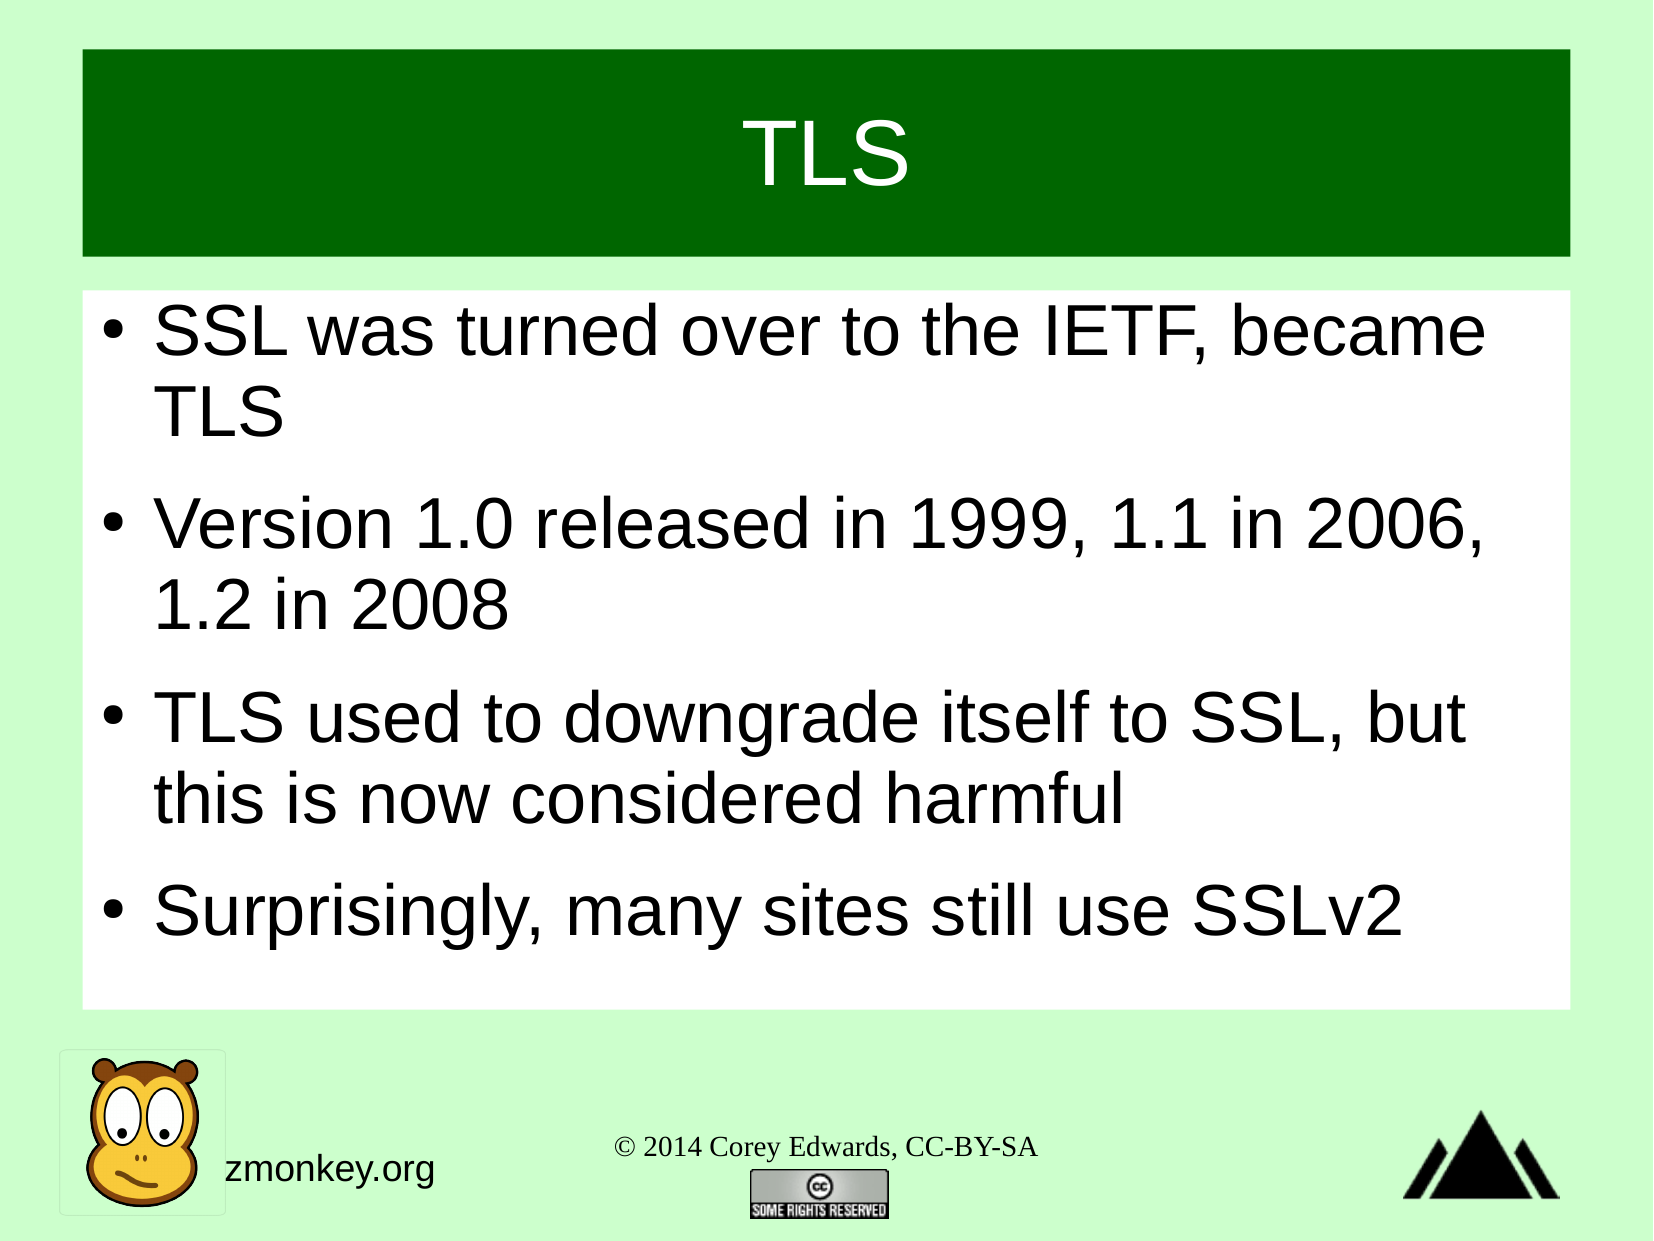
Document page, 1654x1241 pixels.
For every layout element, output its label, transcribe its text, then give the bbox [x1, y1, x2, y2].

picture [59, 1049, 226, 1216]
list SSL was turned over to the IETF, became TLS Version 1.0 released in 1999, 1.1 in 2006, 1.2 in 2008 TLS used to downgrade itself to SSL, but this is now considered harmful Surprisingly, many sites still use SSLv2 [82, 290, 1571, 1010]
title TLS [82, 49, 1571, 257]
picture [1403, 1109, 1560, 1225]
picture [750, 1169, 889, 1219]
